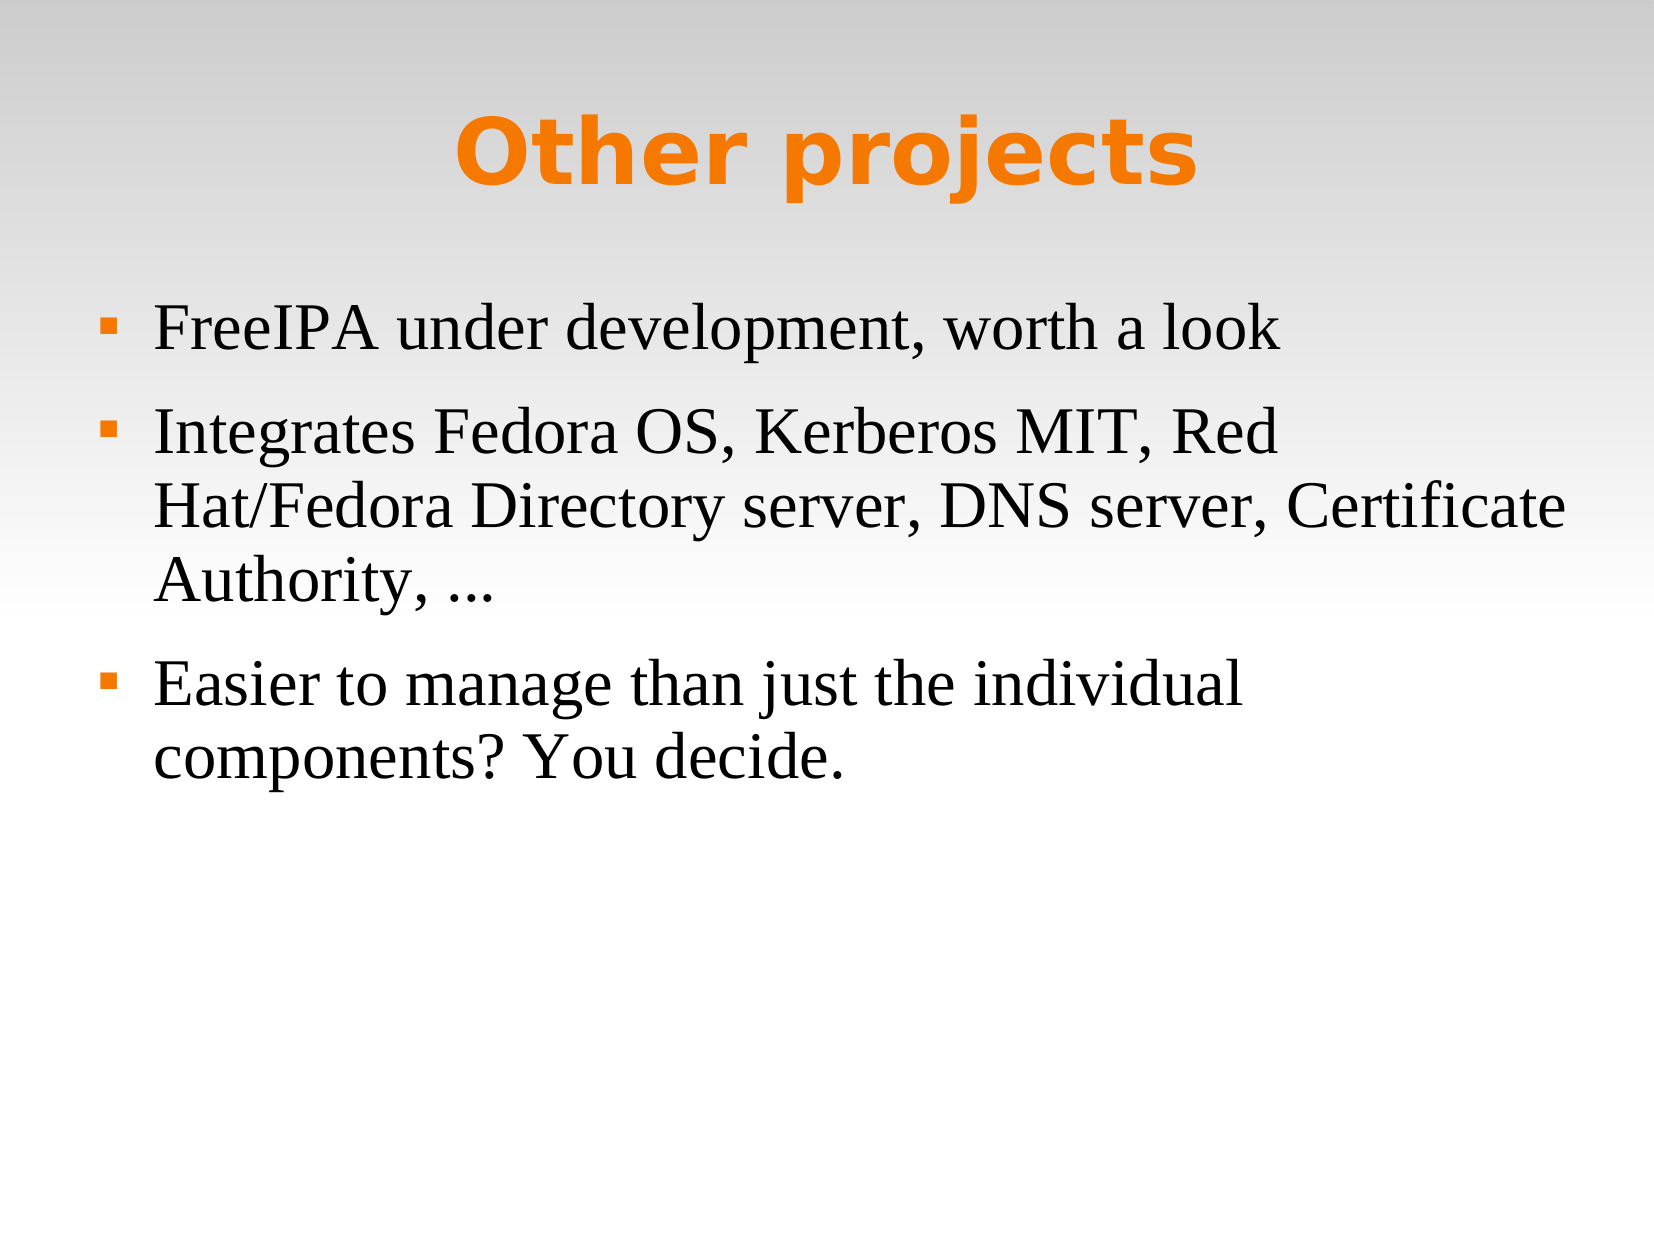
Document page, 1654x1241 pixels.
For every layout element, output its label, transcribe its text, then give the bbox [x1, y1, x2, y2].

title Other projects [82, 56, 1571, 250]
list FreeIPA under development, worth a look Integrates Fedora OS, Kerberos MIT, Red Hat/Fedora Directory server, DNS server, Certificate Authority, ... Easier to manage than just the individual components? You decide. [82, 290, 1571, 1094]
